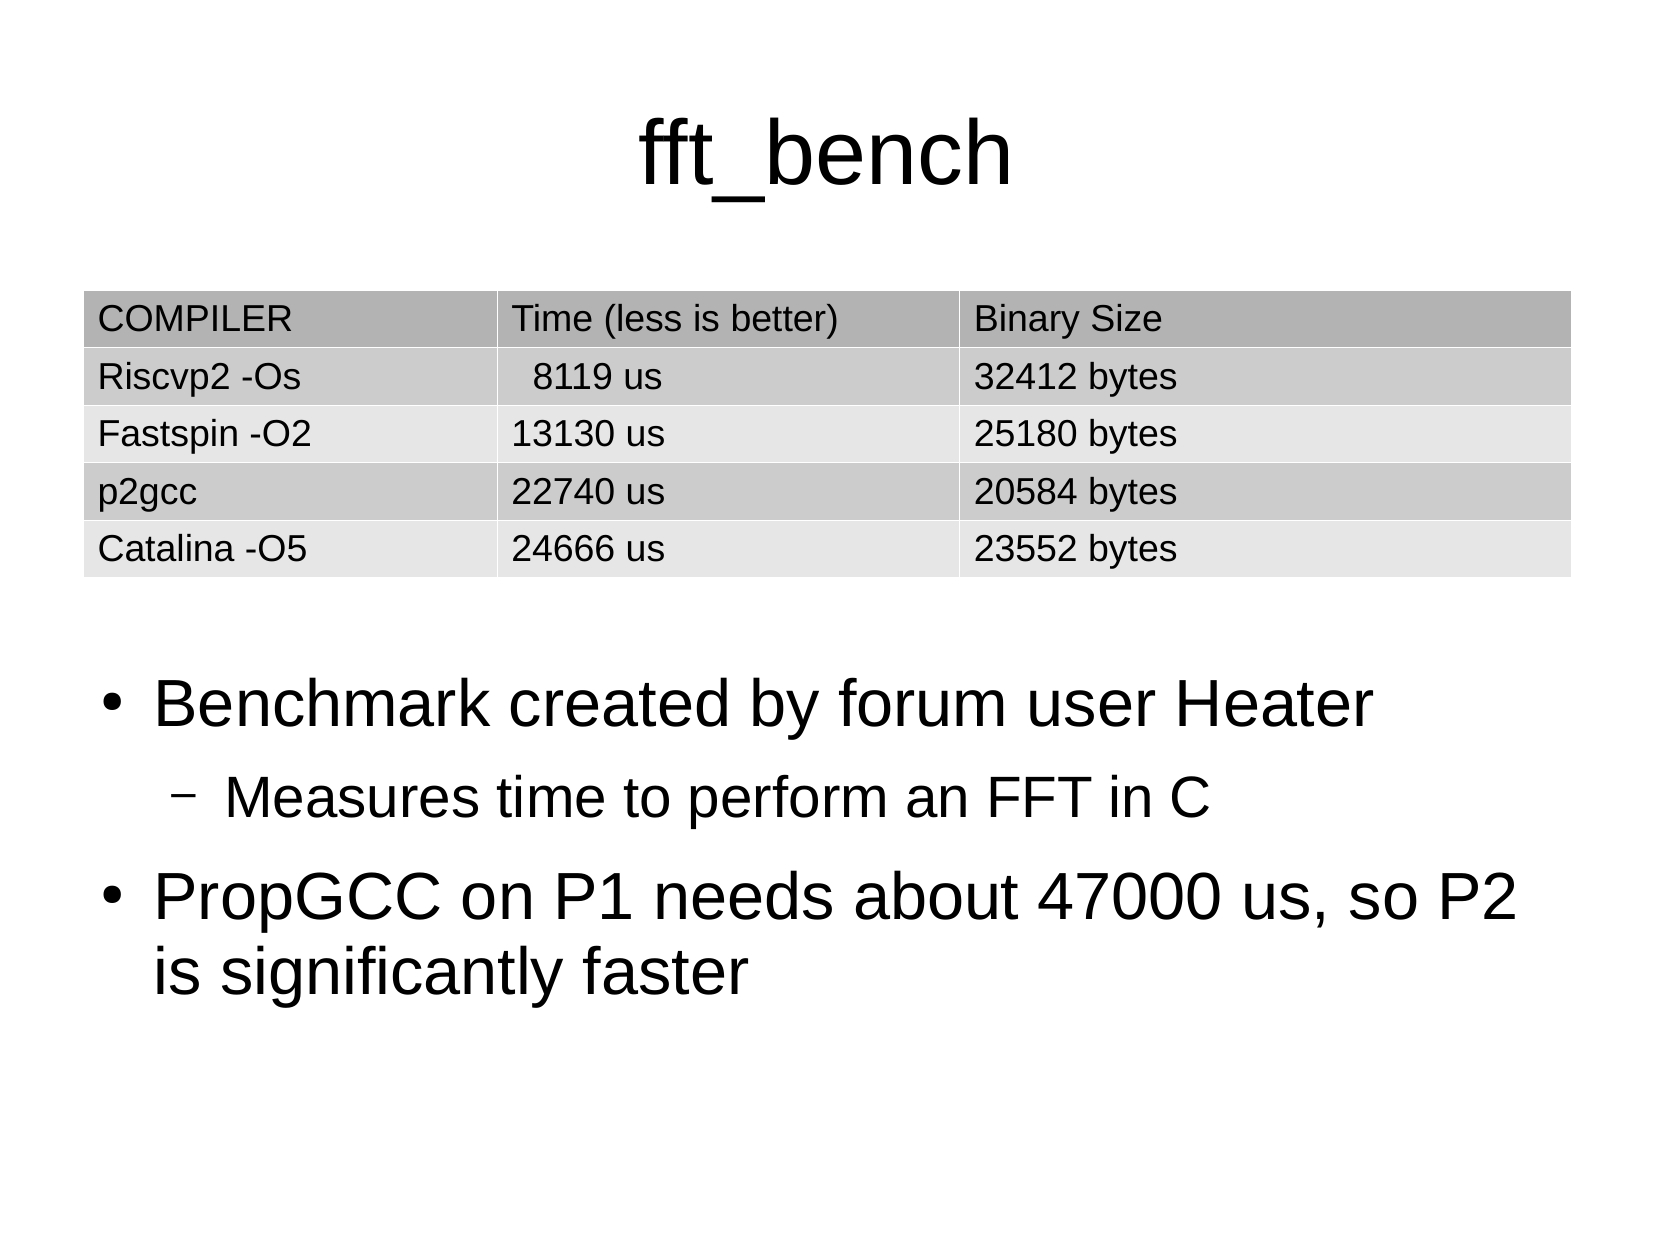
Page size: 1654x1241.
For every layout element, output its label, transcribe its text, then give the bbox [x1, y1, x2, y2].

table_cell 32412 bytes [960, 348, 1571, 405]
table_cell Riscvp2 -Os [84, 348, 497, 405]
table_cell 20584 bytes [960, 463, 1571, 520]
table_header Time (less is better) [498, 291, 959, 347]
table_cell 22740 us [498, 463, 959, 520]
table_cell 23552 bytes [960, 521, 1571, 577]
table_header COMPILER [84, 291, 497, 347]
table_cell Fastspin -O2 [84, 406, 497, 462]
title fft_bench [82, 49, 1571, 257]
table_cell 24666 us [498, 521, 959, 577]
table_cell Catalina -O5 [84, 521, 497, 577]
table_cell 8119 us [498, 348, 959, 405]
table_cell 25180 bytes [960, 406, 1571, 462]
table_cell 13130 us [498, 406, 959, 462]
table_header Binary Size [960, 291, 1571, 347]
list Benchmark created by forum user Heater Measures time to perform an FFT in C PropGCC on P1 needs about 47000 us, so P2 is significantly faster [82, 665, 1571, 1009]
table_cell p2gcc [84, 463, 497, 520]
